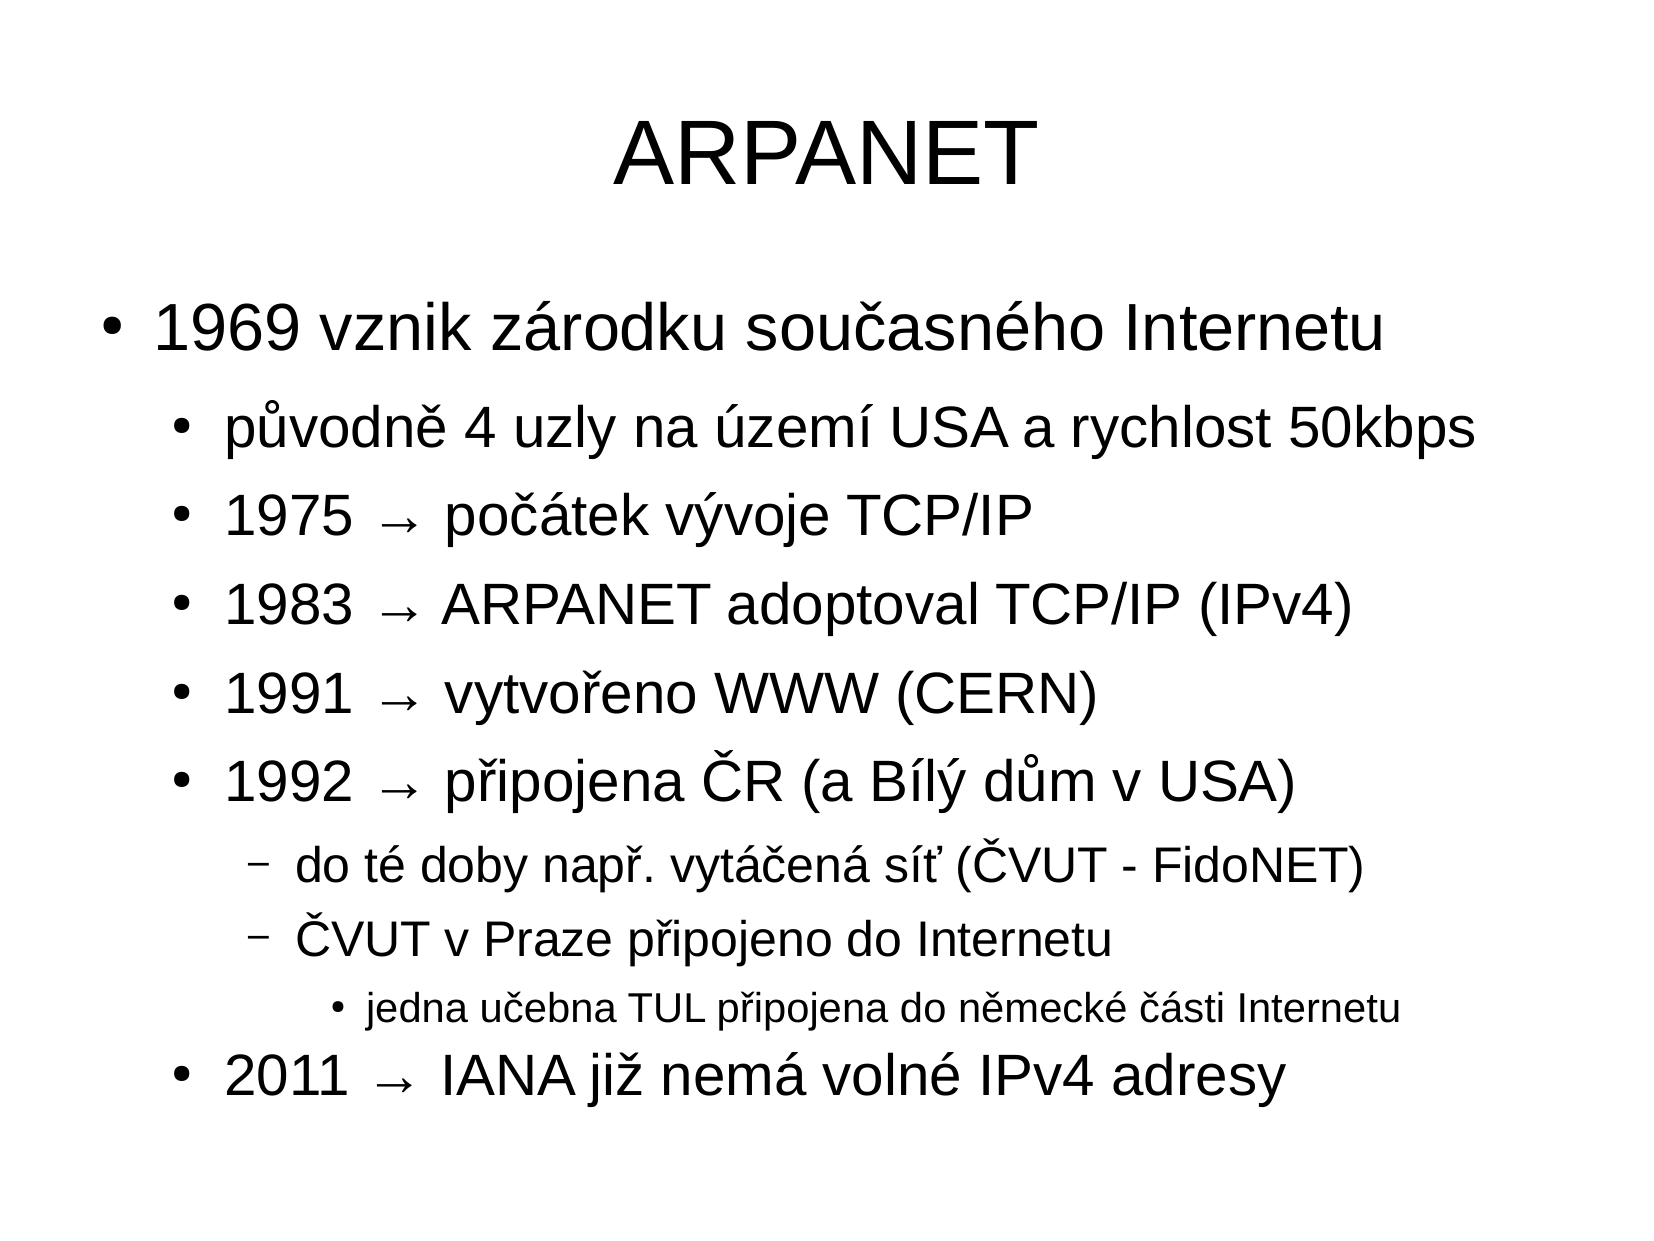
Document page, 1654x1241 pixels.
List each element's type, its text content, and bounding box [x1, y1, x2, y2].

title ARPANET [82, 49, 1571, 257]
list 1969 vznik zárodku současného Internetu původně 4 uzly na území USA a rychlost 50kbps 1975 → počátek vývoje TCP/IP 1983 → ARPANET adoptoval TCP/IP (IPv4) 1991 → vytvořeno WWW (CERN) 1992 → připojena ČR (a Bílý dům v USA) do té doby např. vytáčená síť (ČVUT - FidoNET) ČVUT v Praze připojeno do Internetu jedna učebna TUL připojena do německé části Internetu 2011 → IANA již nemá volné IPv4 adresy [82, 290, 1571, 1109]
